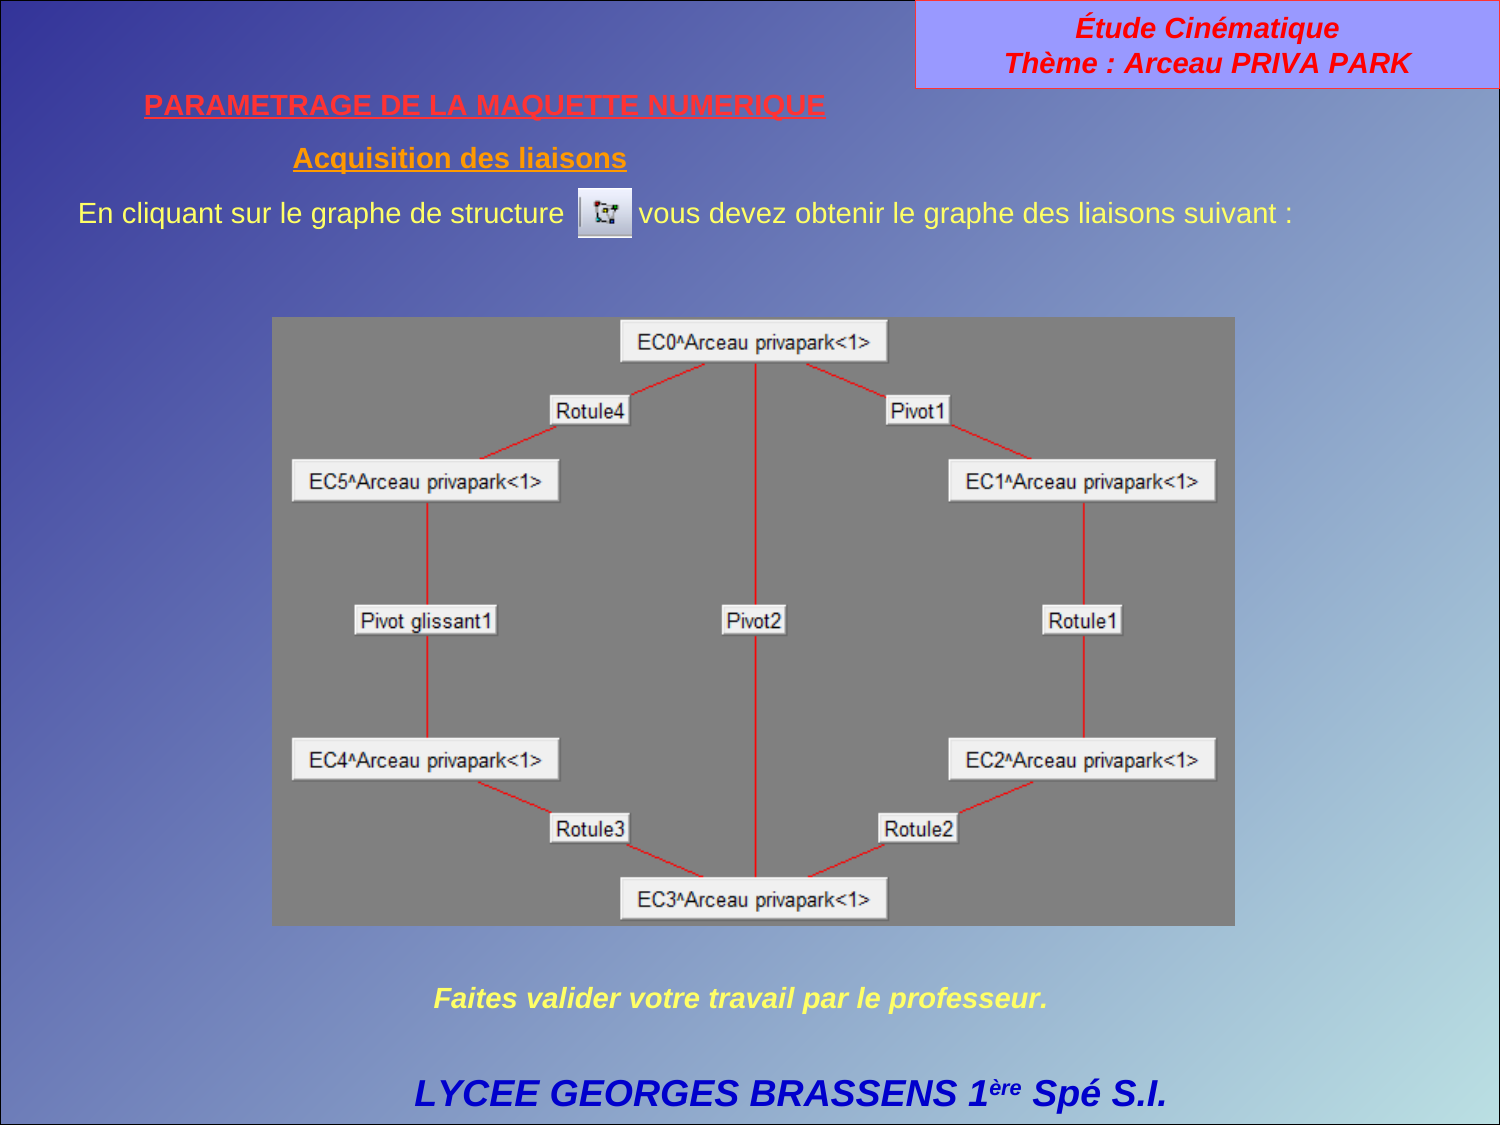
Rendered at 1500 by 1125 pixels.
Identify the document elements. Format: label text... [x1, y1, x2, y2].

picture [272, 317, 1235, 926]
text_box En cliquant sur le graphe de structure vous devez obtenir le graphe des liaisons suivant : [63, 186, 1394, 237]
text_box Faites valider votre travail par le professeur. [33, 971, 1450, 1023]
text_box PARAMETRAGE DE LA MAQUETTE NUMERIQUE [129, 78, 842, 130]
picture [578, 188, 632, 238]
text_box Acquisition des liaisons [277, 131, 643, 183]
